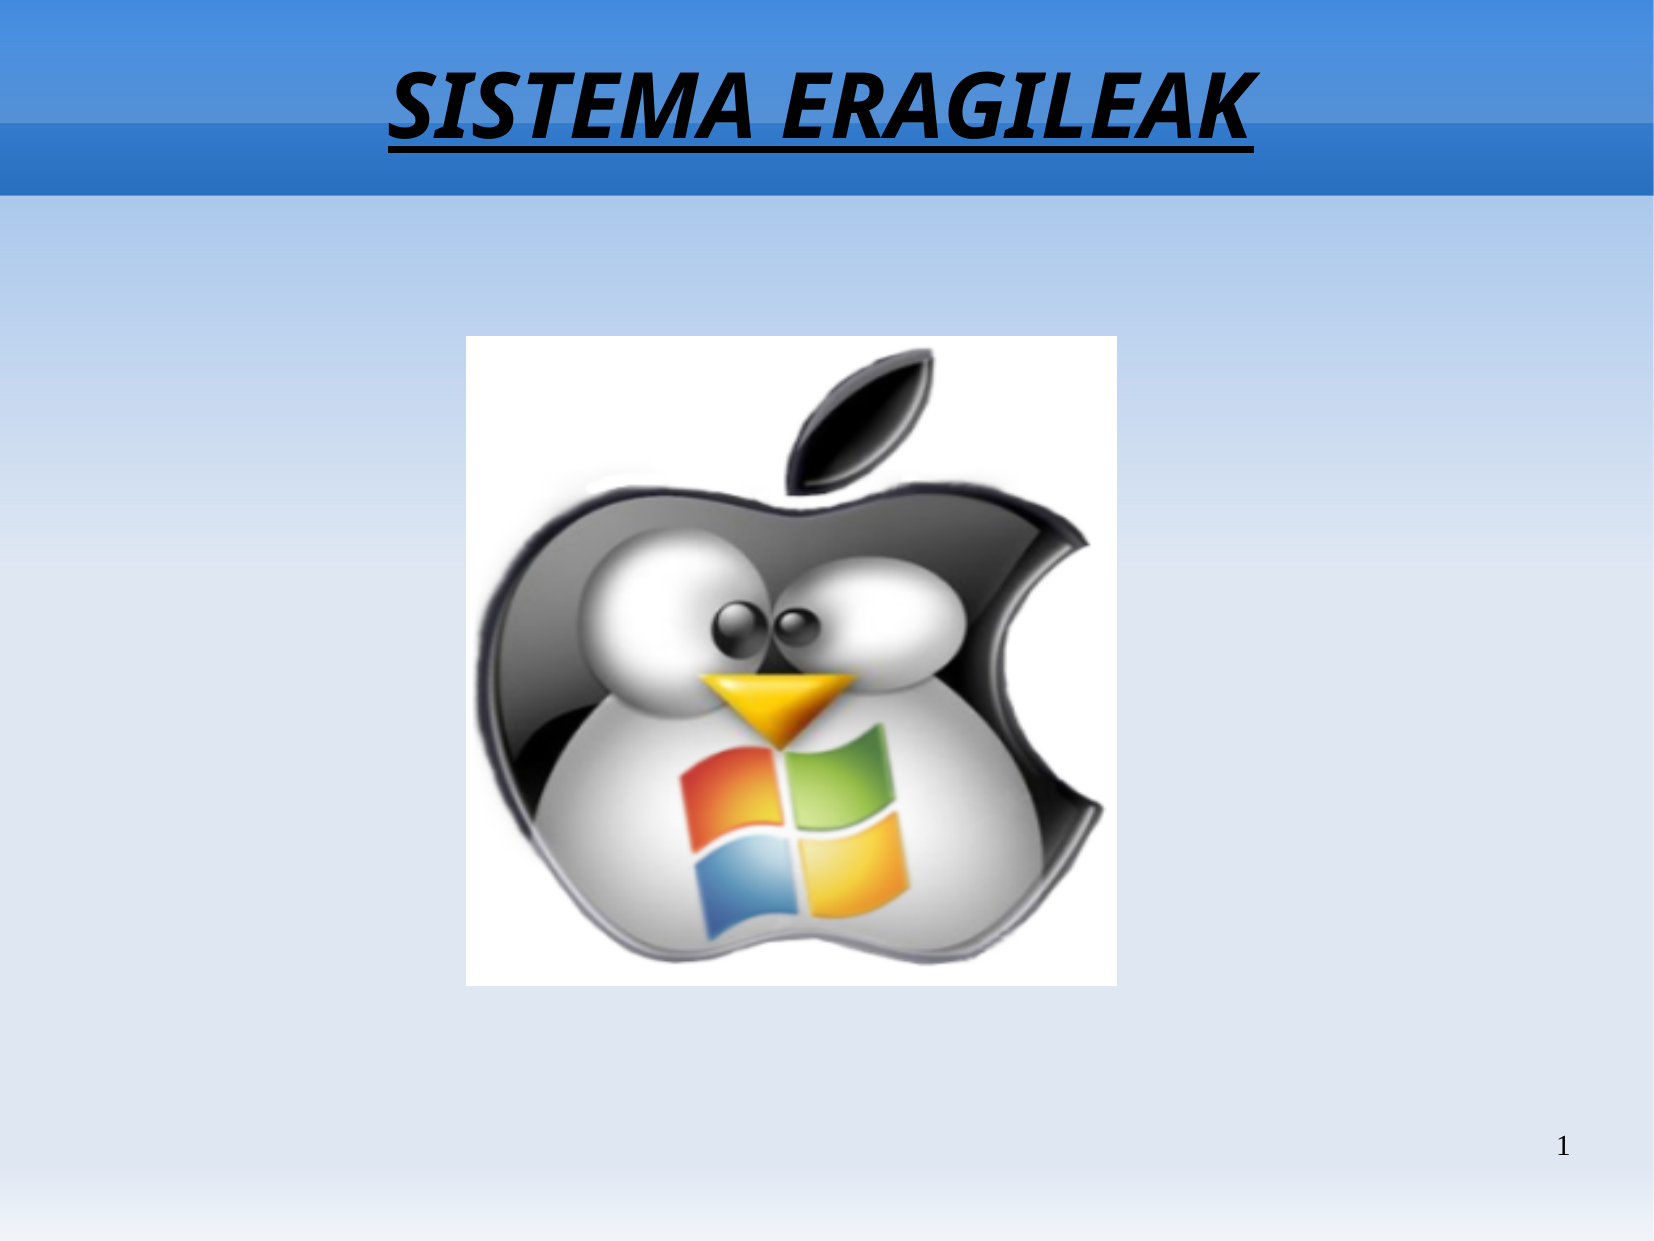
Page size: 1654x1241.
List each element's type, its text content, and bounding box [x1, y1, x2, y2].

picture [0, 0, 1654, 1241]
subtitle [82, 290, 1571, 1109]
title SISTEMA ERAGILEAK [76, 0, 1565, 208]
